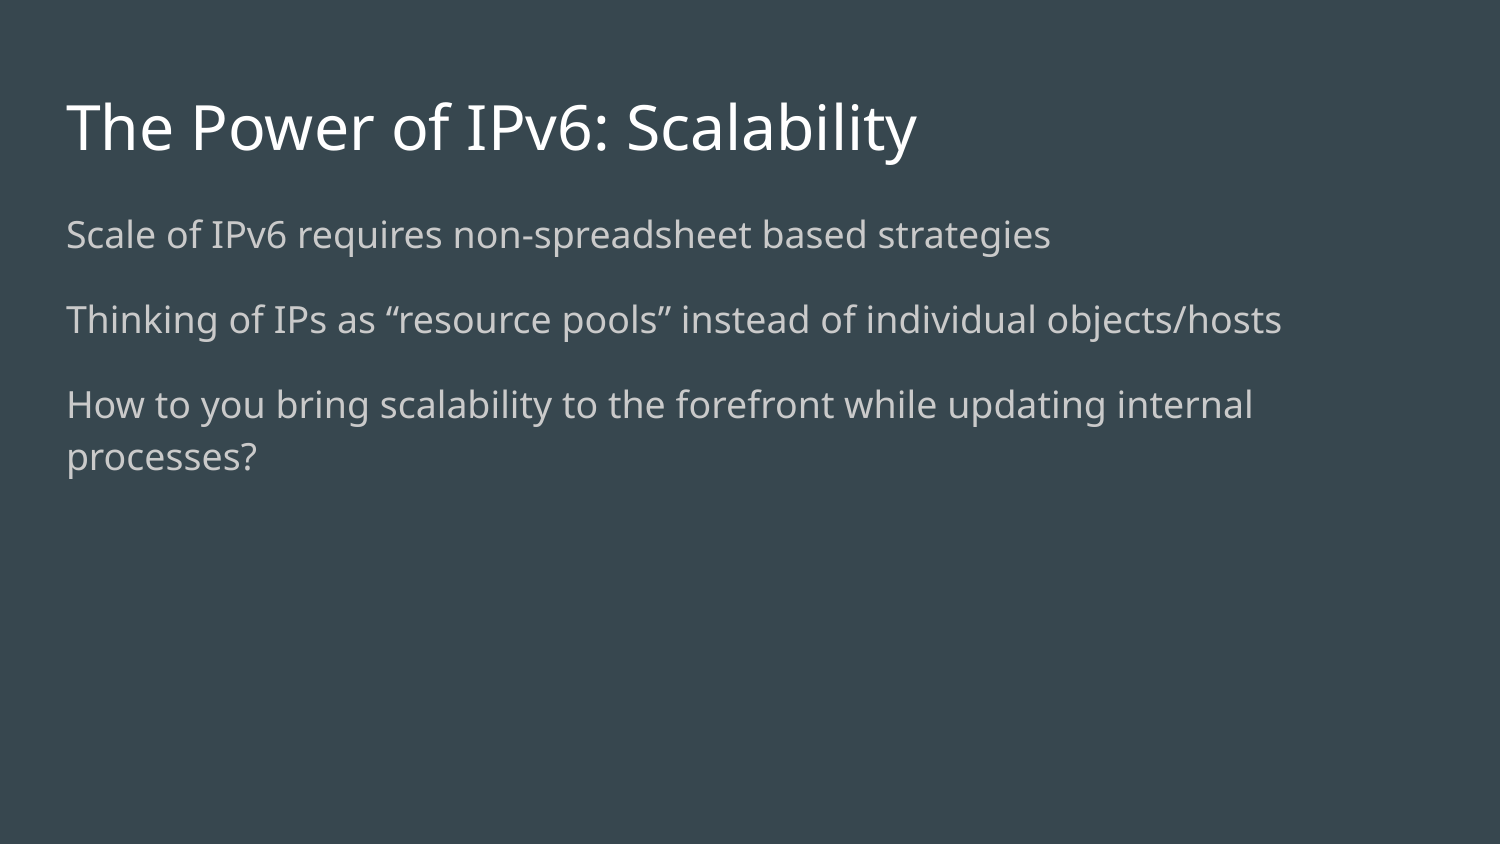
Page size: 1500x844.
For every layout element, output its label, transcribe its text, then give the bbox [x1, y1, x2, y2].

title The Power of IPv6: Scalability [51, 72, 1449, 167]
list Scale of IPv6 requires non-spreadsheet based strategies Thinking of IPs as “resource pools” instead of individual objects/hosts How to you bring scalability to the forefront while updating internal processes? [51, 189, 1449, 750]
